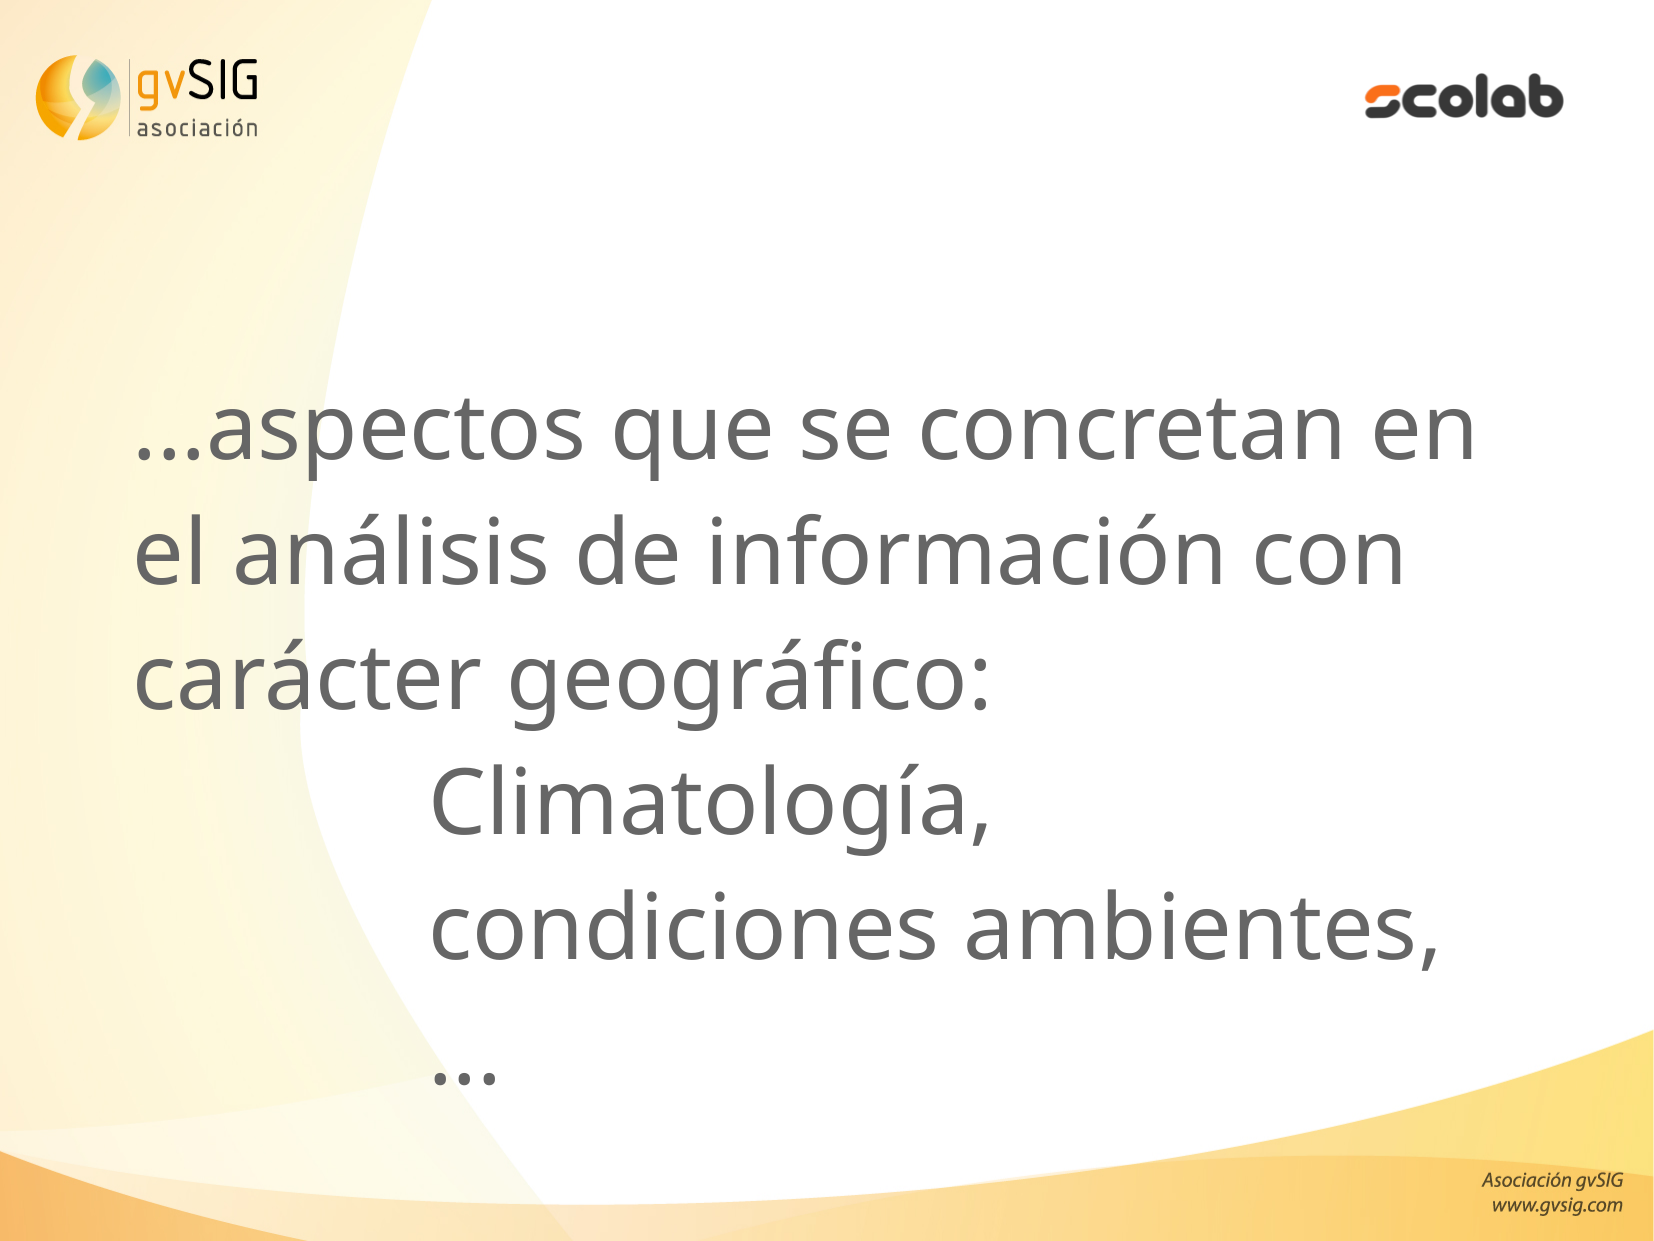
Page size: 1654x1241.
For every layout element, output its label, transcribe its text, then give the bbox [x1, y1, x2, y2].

picture [0, 0, 1654, 1241]
text_box ...aspectos que se concretan en el análisis de información con carácter geográfico: Climatología, condiciones ambientes, ... [118, 354, 1565, 989]
